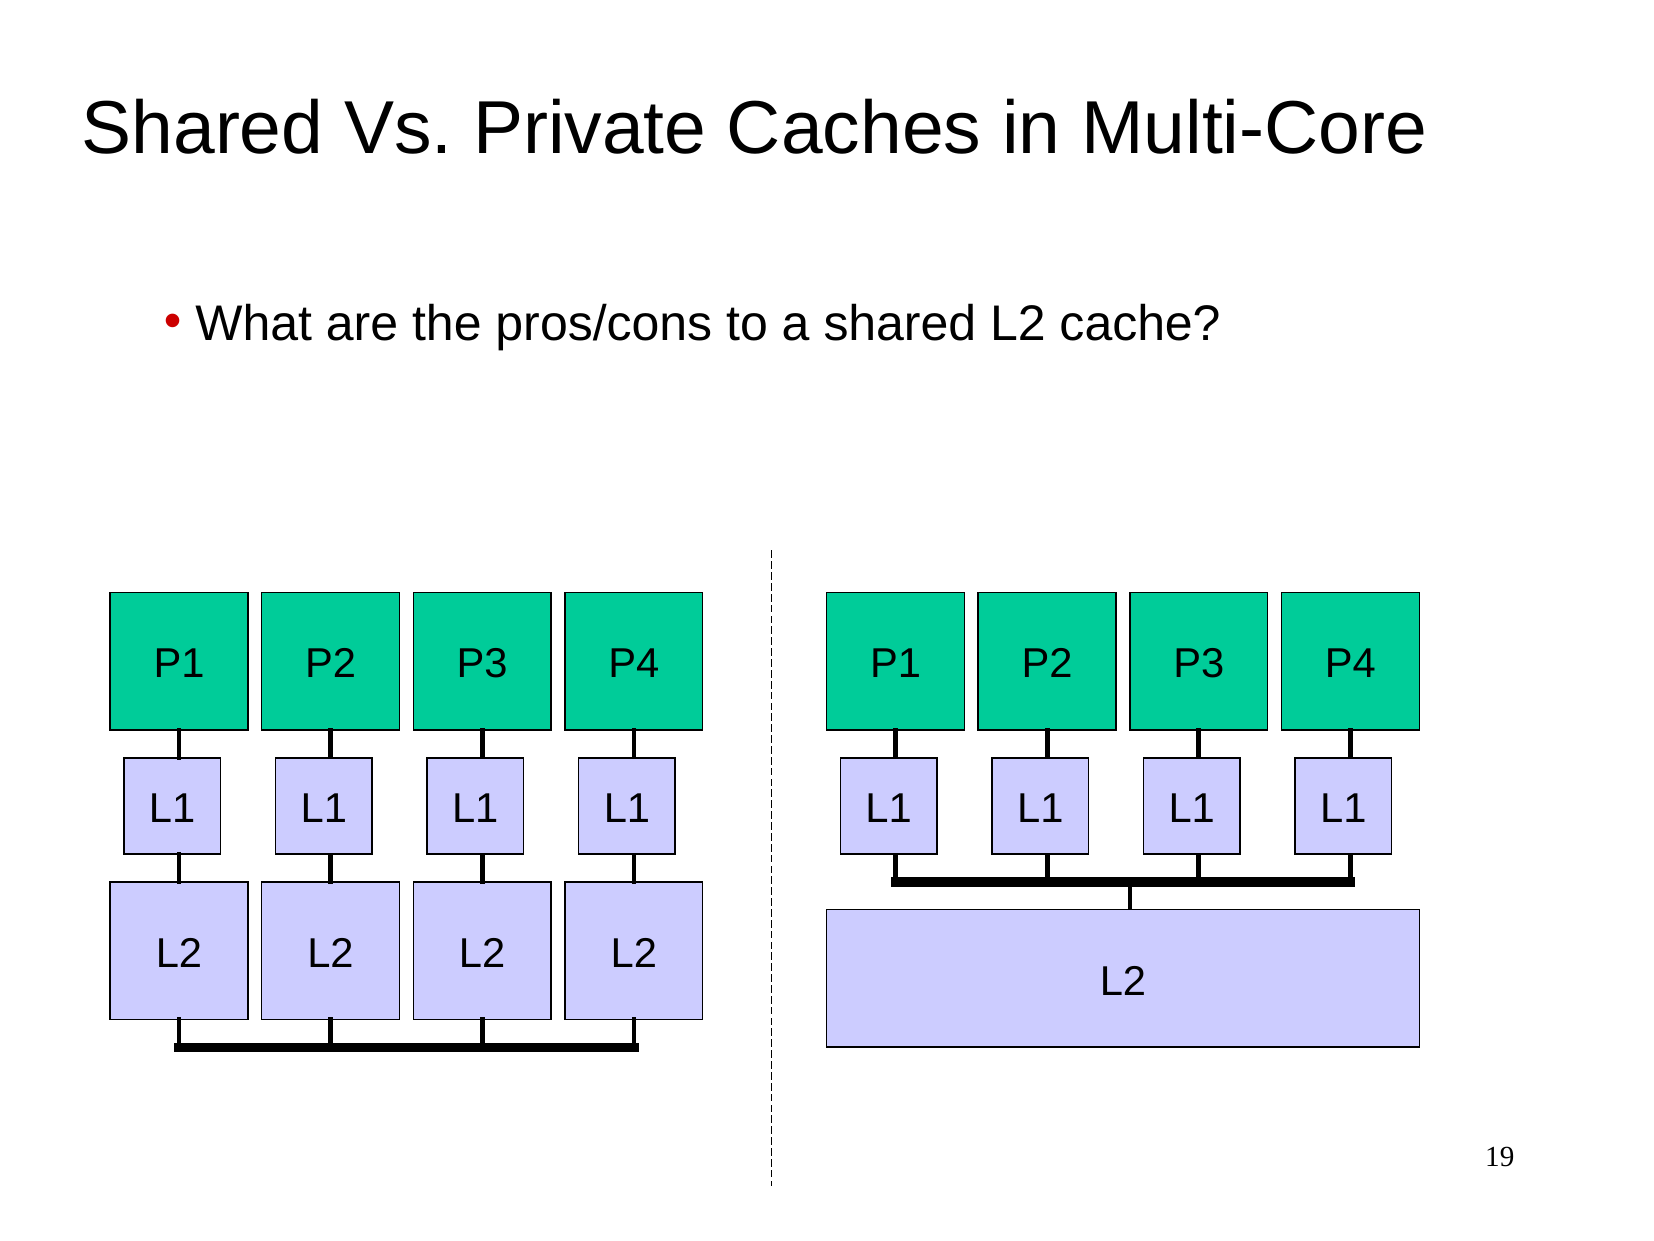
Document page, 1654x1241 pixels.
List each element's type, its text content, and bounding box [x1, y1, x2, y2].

text_box P1 [826, 592, 965, 731]
text_box P2 [978, 592, 1117, 731]
text_box L1 [578, 757, 676, 855]
text_box P2 [261, 592, 400, 731]
text_box P4 [1281, 592, 1420, 731]
text_box L1 [840, 757, 937, 855]
text_box L1 [992, 757, 1089, 855]
text_box L2 [110, 881, 248, 1020]
text_box L2 [413, 881, 552, 1020]
text_box L1 [427, 757, 524, 855]
text_box P1 [110, 592, 248, 731]
text_box L2 [261, 881, 400, 1020]
text_box L1 [1295, 757, 1392, 855]
text_box L2 [826, 909, 1420, 1048]
text_box P4 [564, 592, 703, 731]
text_box Shared Vs. Private Caches in Multi-Core [66, 71, 1444, 177]
text_box L1 [275, 757, 372, 855]
text_box <number> [1184, 1129, 1530, 1213]
text_box P3 [1129, 592, 1268, 731]
text_box L1 [1143, 757, 1241, 855]
text_box L2 [564, 881, 703, 1020]
text_box What are the pros/cons to a shared L2 cache? [149, 282, 1237, 359]
text_box L1 [123, 757, 221, 855]
text_box P3 [413, 592, 552, 731]
